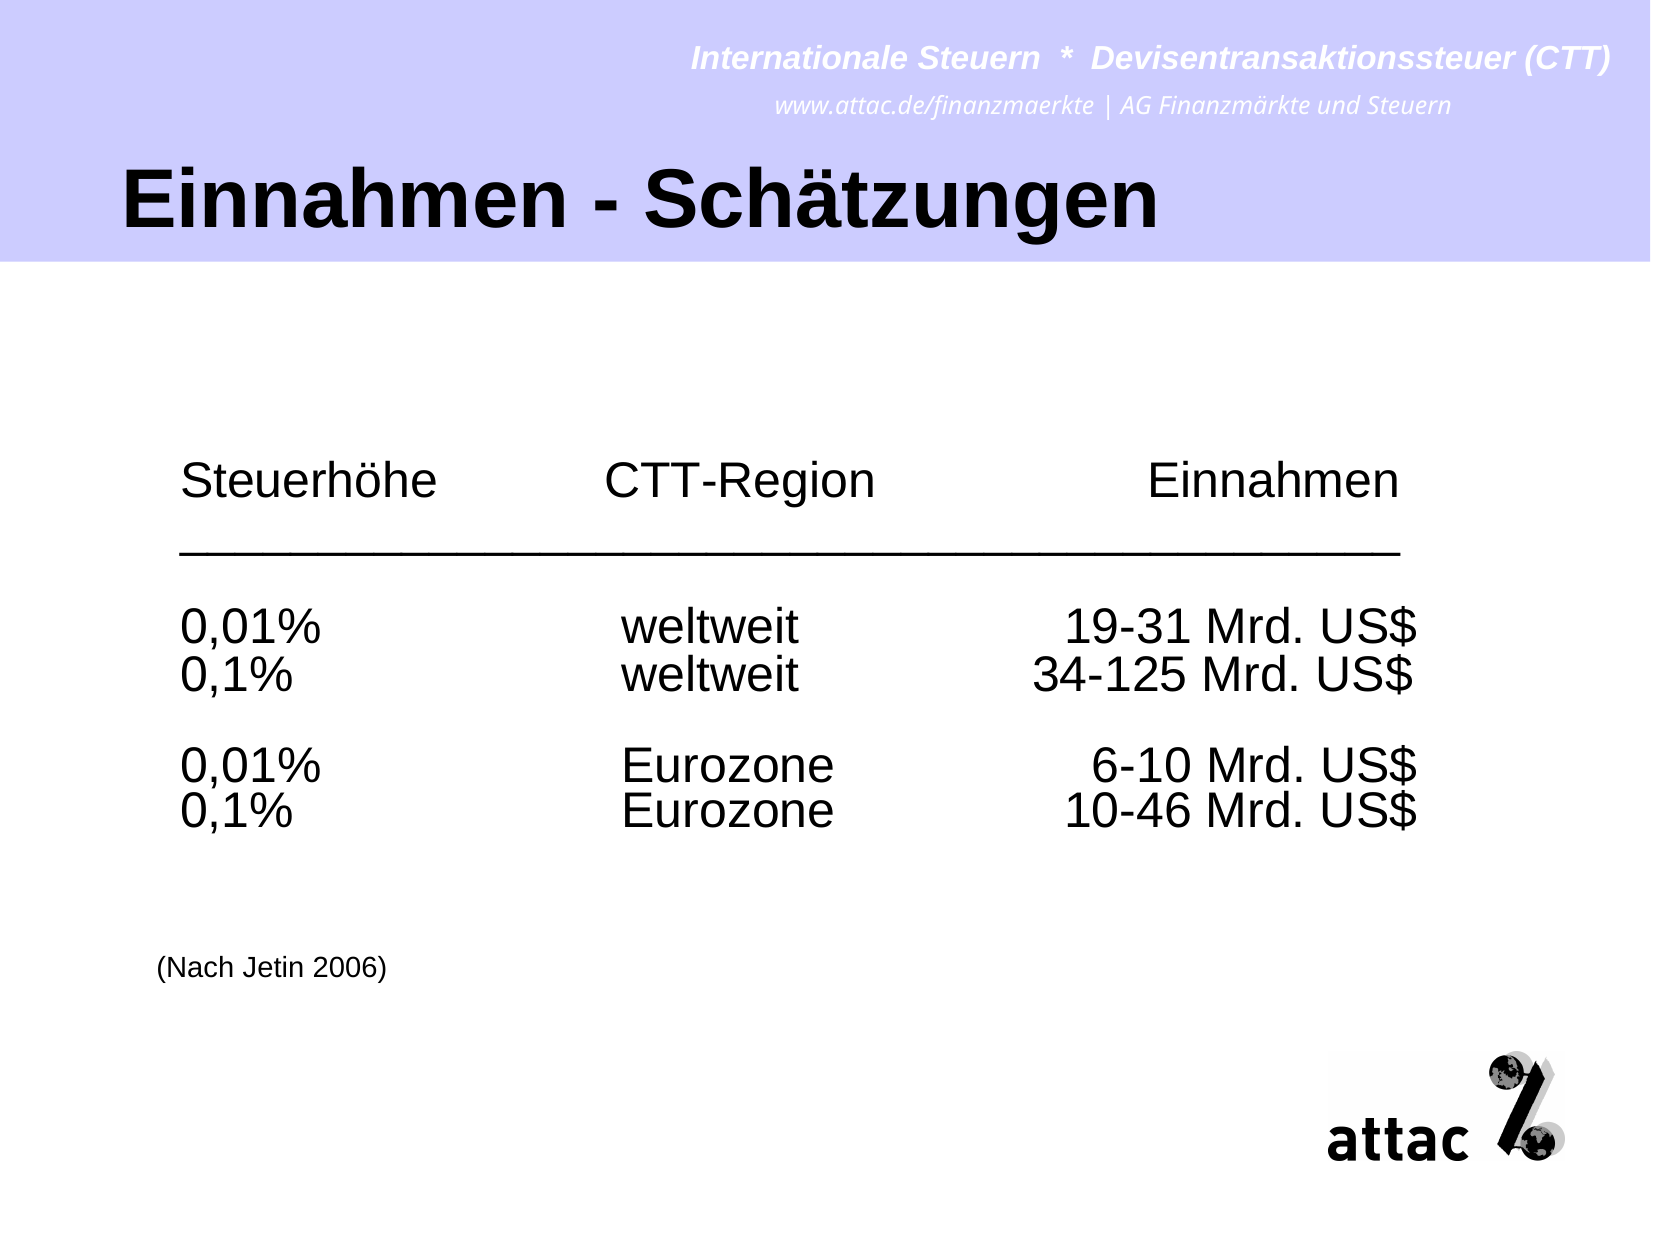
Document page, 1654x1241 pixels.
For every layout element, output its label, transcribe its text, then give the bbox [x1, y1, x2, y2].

text_box www.attac.de/finanzmaerkte | AG Finanzmärkte und Steuern [759, 76, 1534, 131]
text_box [0, 0, 1651, 262]
picture [1328, 1051, 1565, 1161]
text_box (Nach Jetin 2006) [141, 950, 405, 991]
text_box Internationale Steuern * Devisentransaktionssteuer (CTT) [407, 41, 1654, 77]
text_box Steuerhöhe CTT-Region Einnahmen ____________________________________________ 0,01% weltweit 19-31 Mrd. US$ 0,1% weltweit 34-125 Mrd. US$ 0,01% Eurozone 6-10 Mrd. US$ 0,1% Eurozone 10-46 Mrd. US$ [165, 395, 1444, 845]
text_box Einnahmen - Schätzungen [106, 159, 1347, 250]
